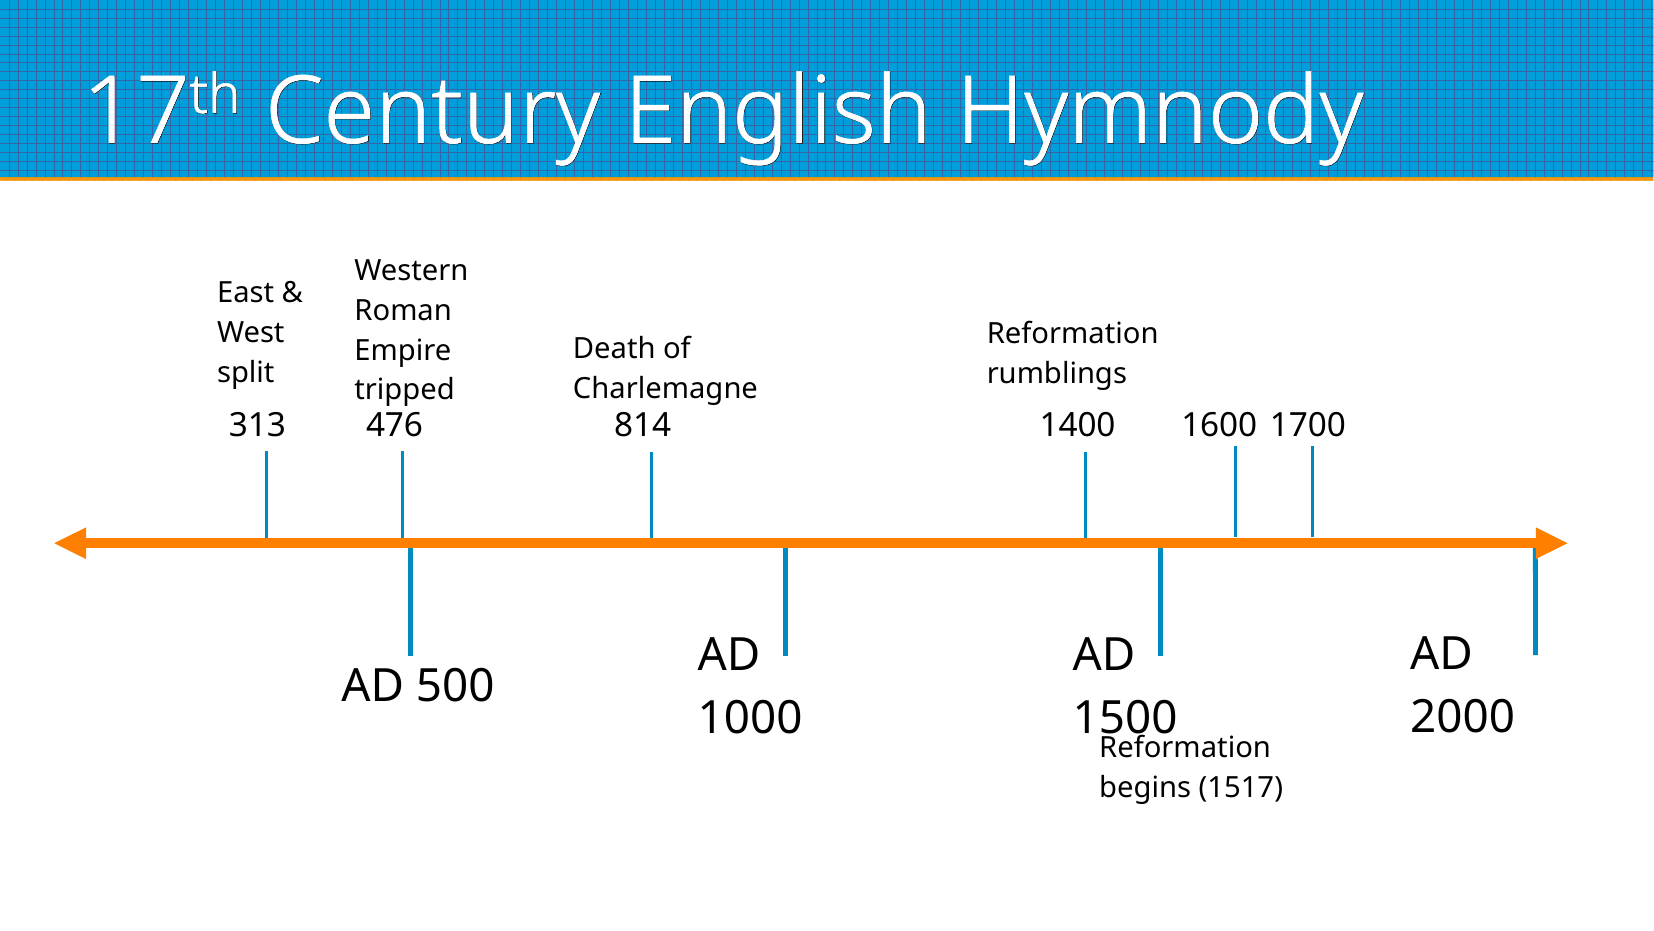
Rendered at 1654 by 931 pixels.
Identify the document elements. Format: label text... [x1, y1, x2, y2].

text_box Western Roman Empire tripped [348, 255, 508, 402]
text_box 814 [608, 408, 698, 450]
text_box AD 1000 [691, 655, 880, 713]
text_box 1700 [1264, 397, 1380, 450]
text_box Reformation rumblings [981, 302, 1187, 403]
text_box Reformation begins (1517) [1093, 709, 1310, 823]
text_box AD 2000 [1404, 655, 1592, 712]
text_box 1400 [1033, 403, 1149, 450]
text_box 313 [223, 397, 312, 450]
text_box AD 1500 [1066, 655, 1255, 713]
text_box 476 [360, 402, 449, 450]
text_box East & West split [211, 274, 328, 388]
text_box 1600 [1175, 397, 1264, 450]
text_box AD 500 [335, 655, 505, 713]
title 17th Century English Hymnody [82, 14, 1571, 171]
text_box Death of Charlemagne [567, 326, 785, 408]
